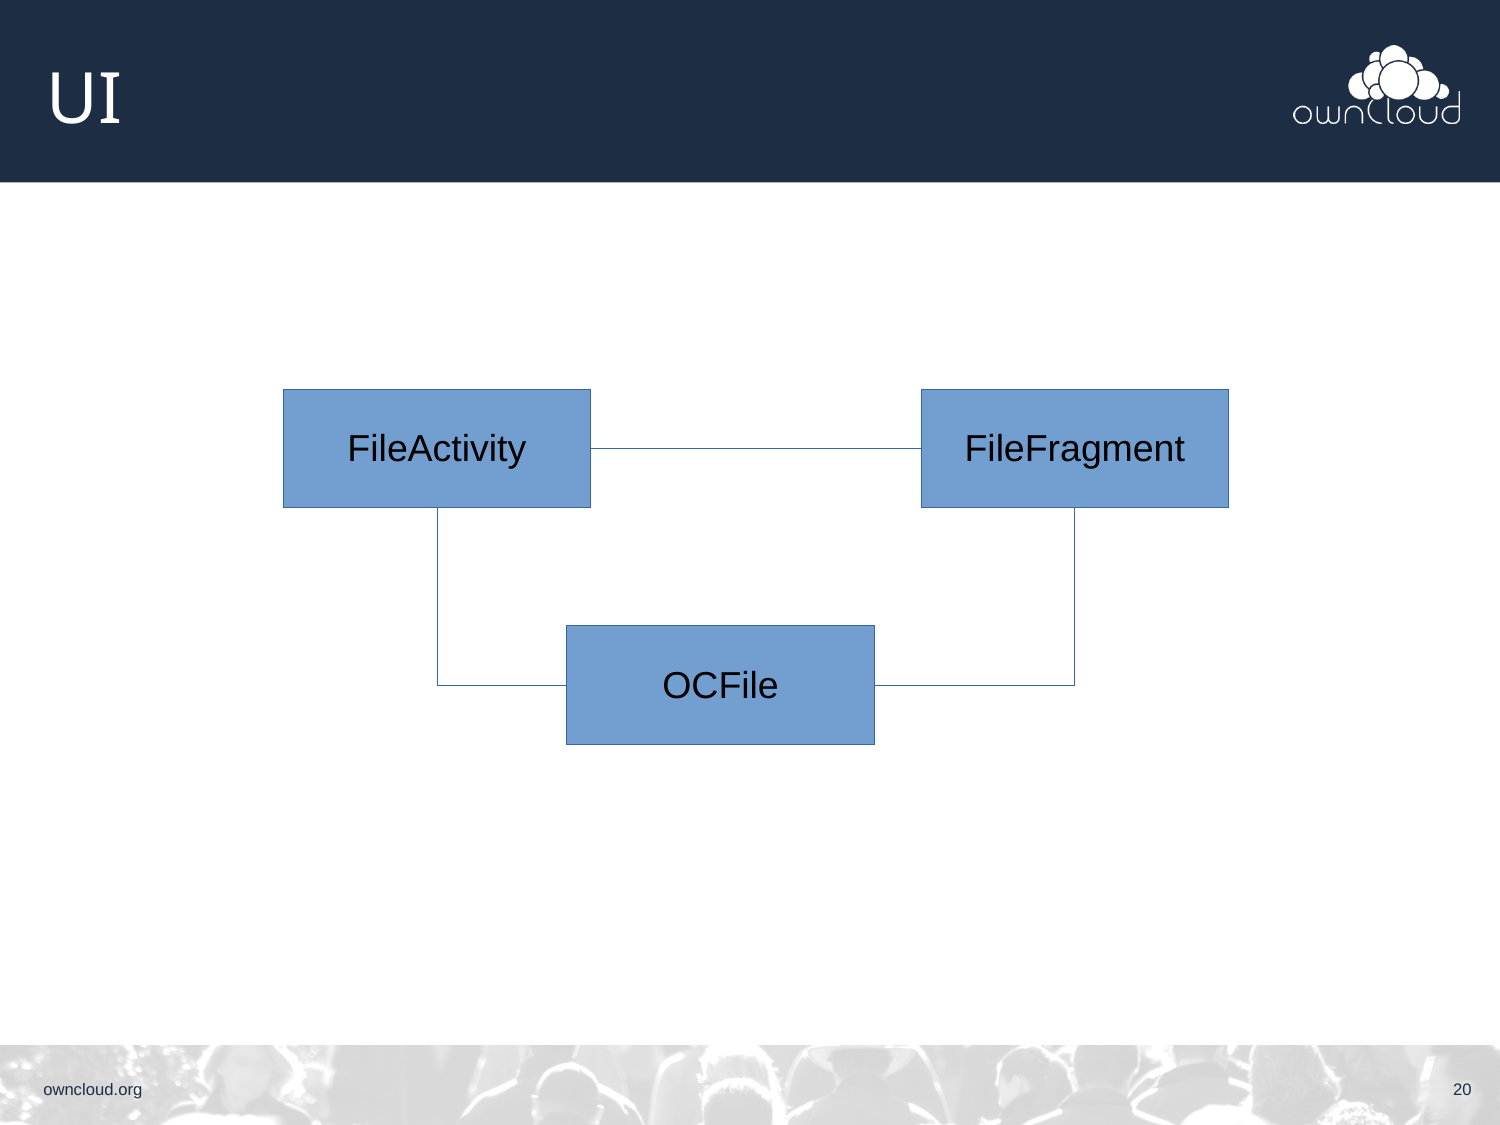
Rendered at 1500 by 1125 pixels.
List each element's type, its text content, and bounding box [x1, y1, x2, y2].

text_box FileFragment [921, 389, 1229, 508]
picture [1293, 45, 1460, 124]
text_box OCFile [566, 625, 875, 745]
picture [0, 1045, 1500, 1125]
title UI [46, 5, 1258, 187]
text_box FileActivity [283, 389, 591, 508]
